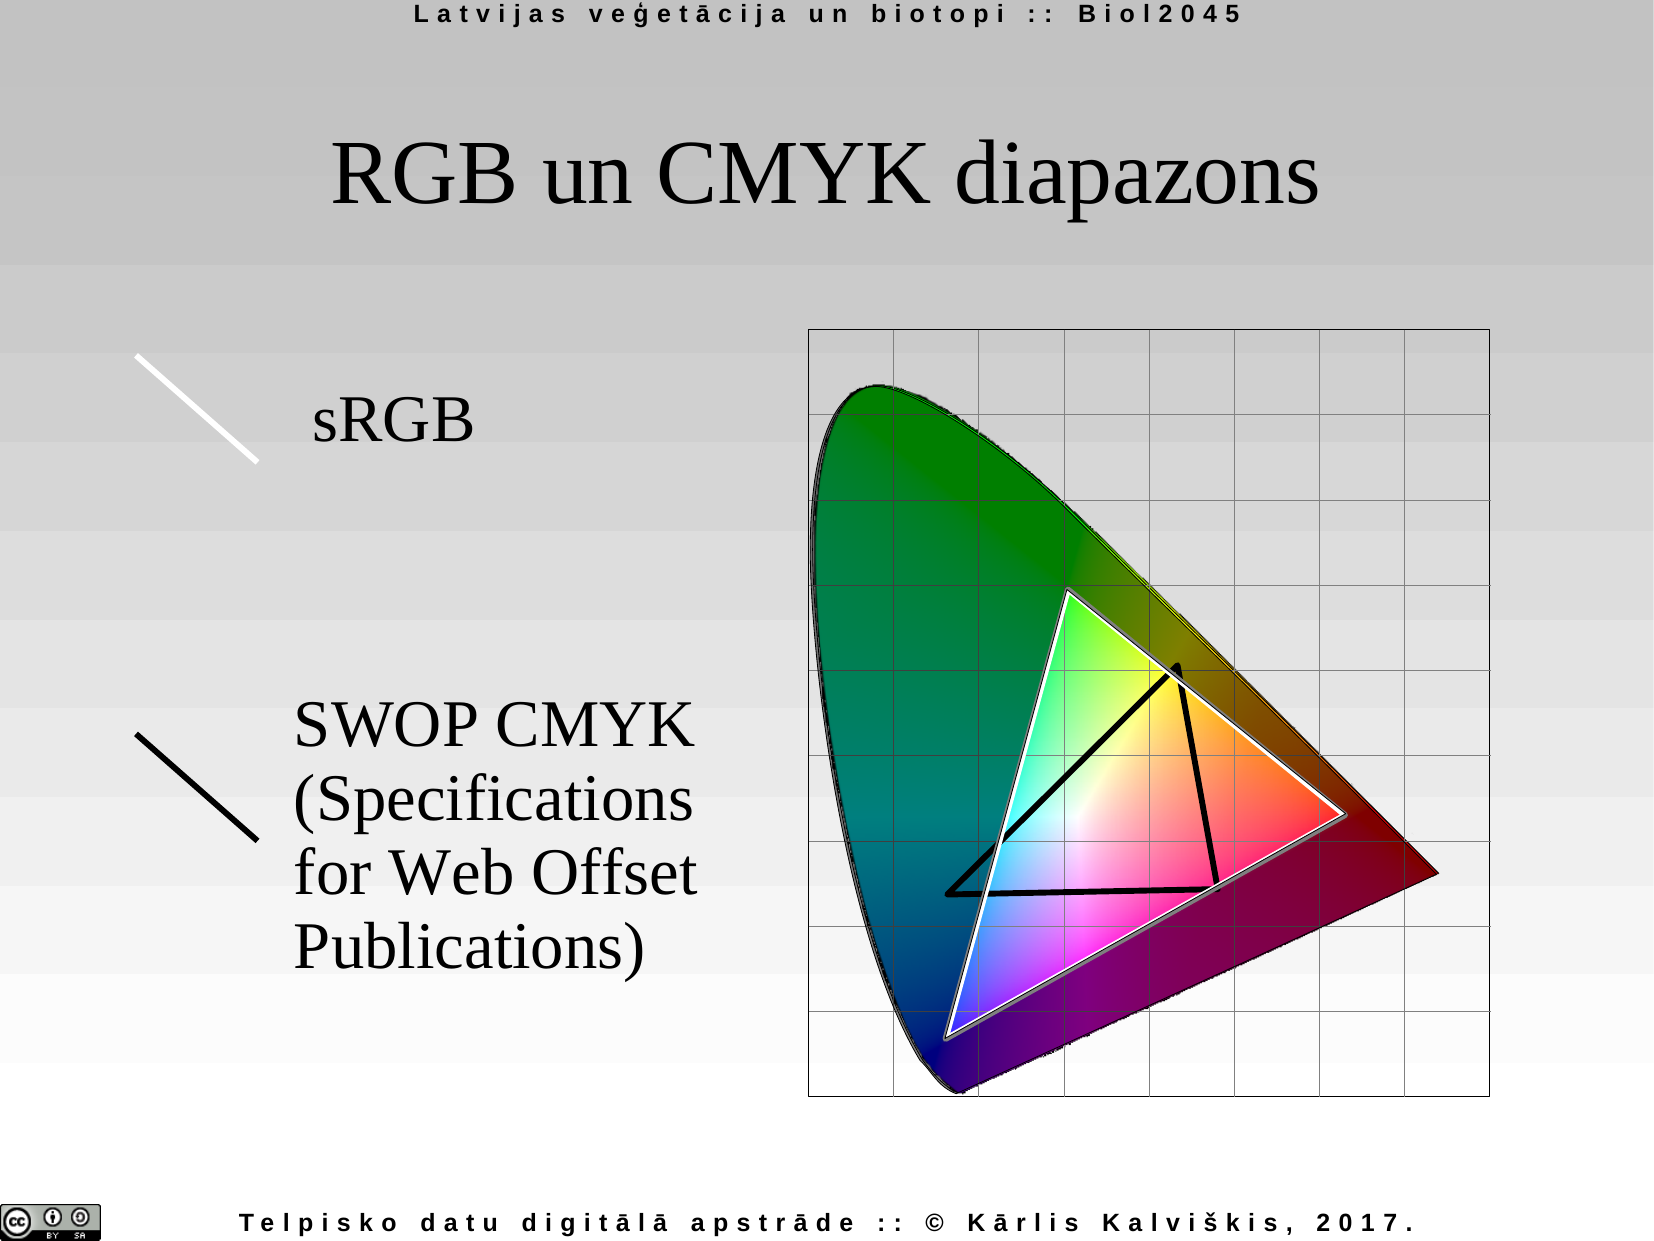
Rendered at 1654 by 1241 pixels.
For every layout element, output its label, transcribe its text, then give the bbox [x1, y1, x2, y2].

text_box [810, 386, 1437, 1094]
title RGB un CMYK diapazons [29, 49, 1625, 296]
picture [0, 0, 1654, 1241]
text_box sRGB [312, 381, 715, 456]
text_box SWOP CMYK (Specifications for Web Offset Publications) [293, 687, 784, 1012]
